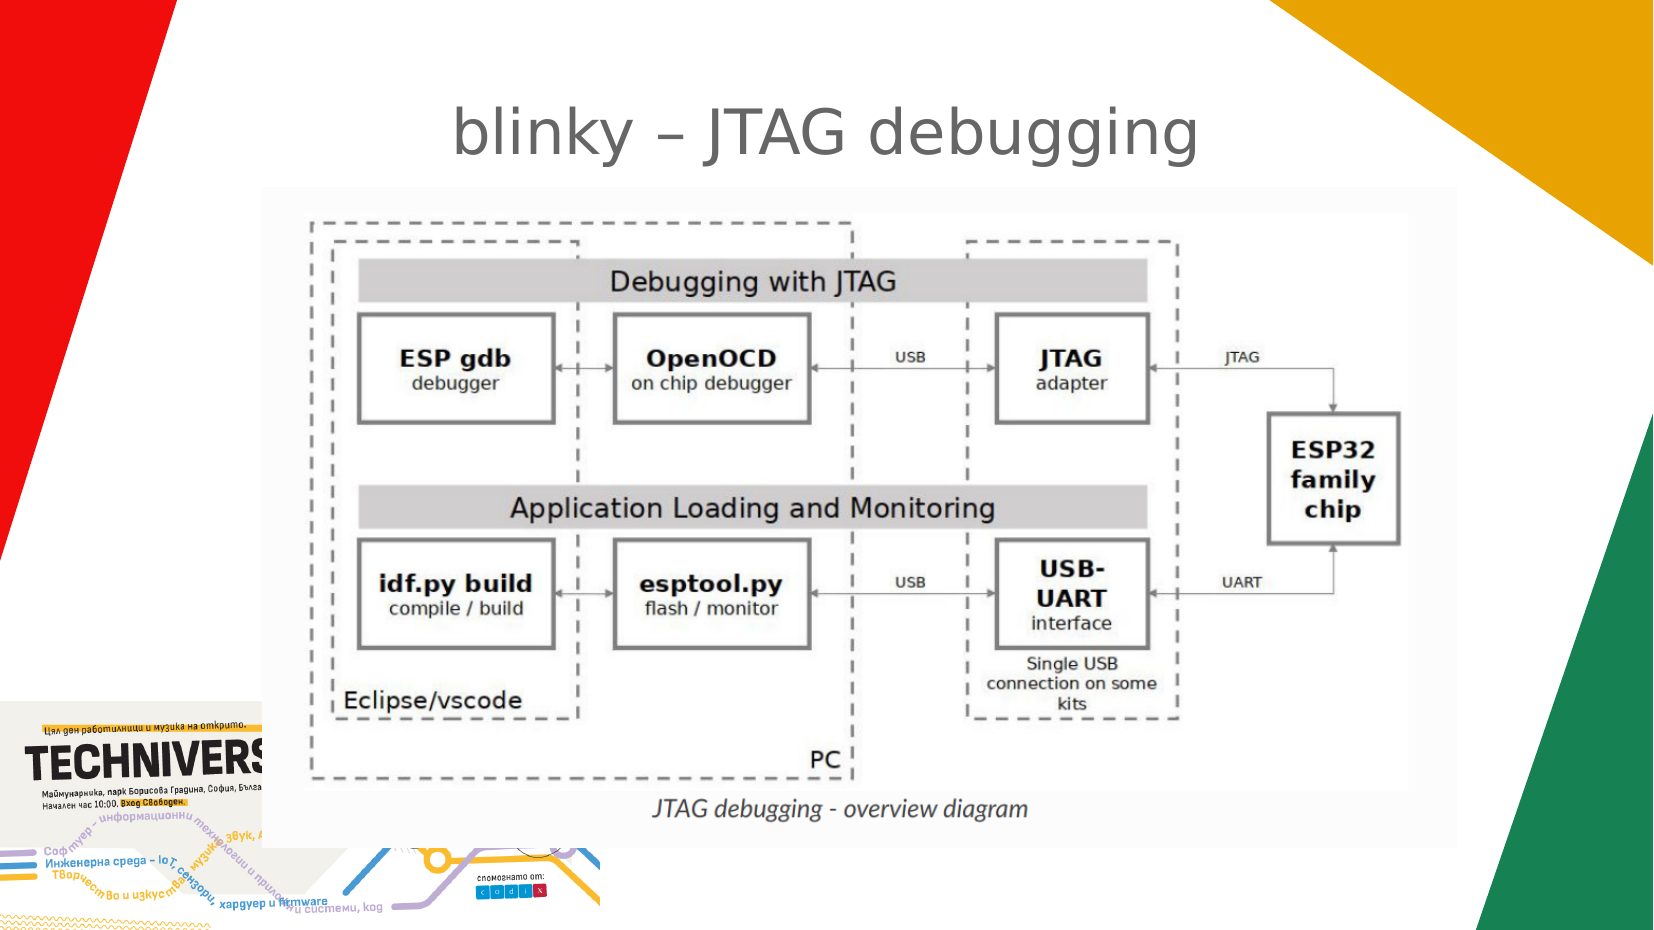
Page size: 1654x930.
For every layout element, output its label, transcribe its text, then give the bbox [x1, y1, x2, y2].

picture [0, 187, 1457, 930]
title blinky – JTAG debugging [118, 58, 1535, 207]
